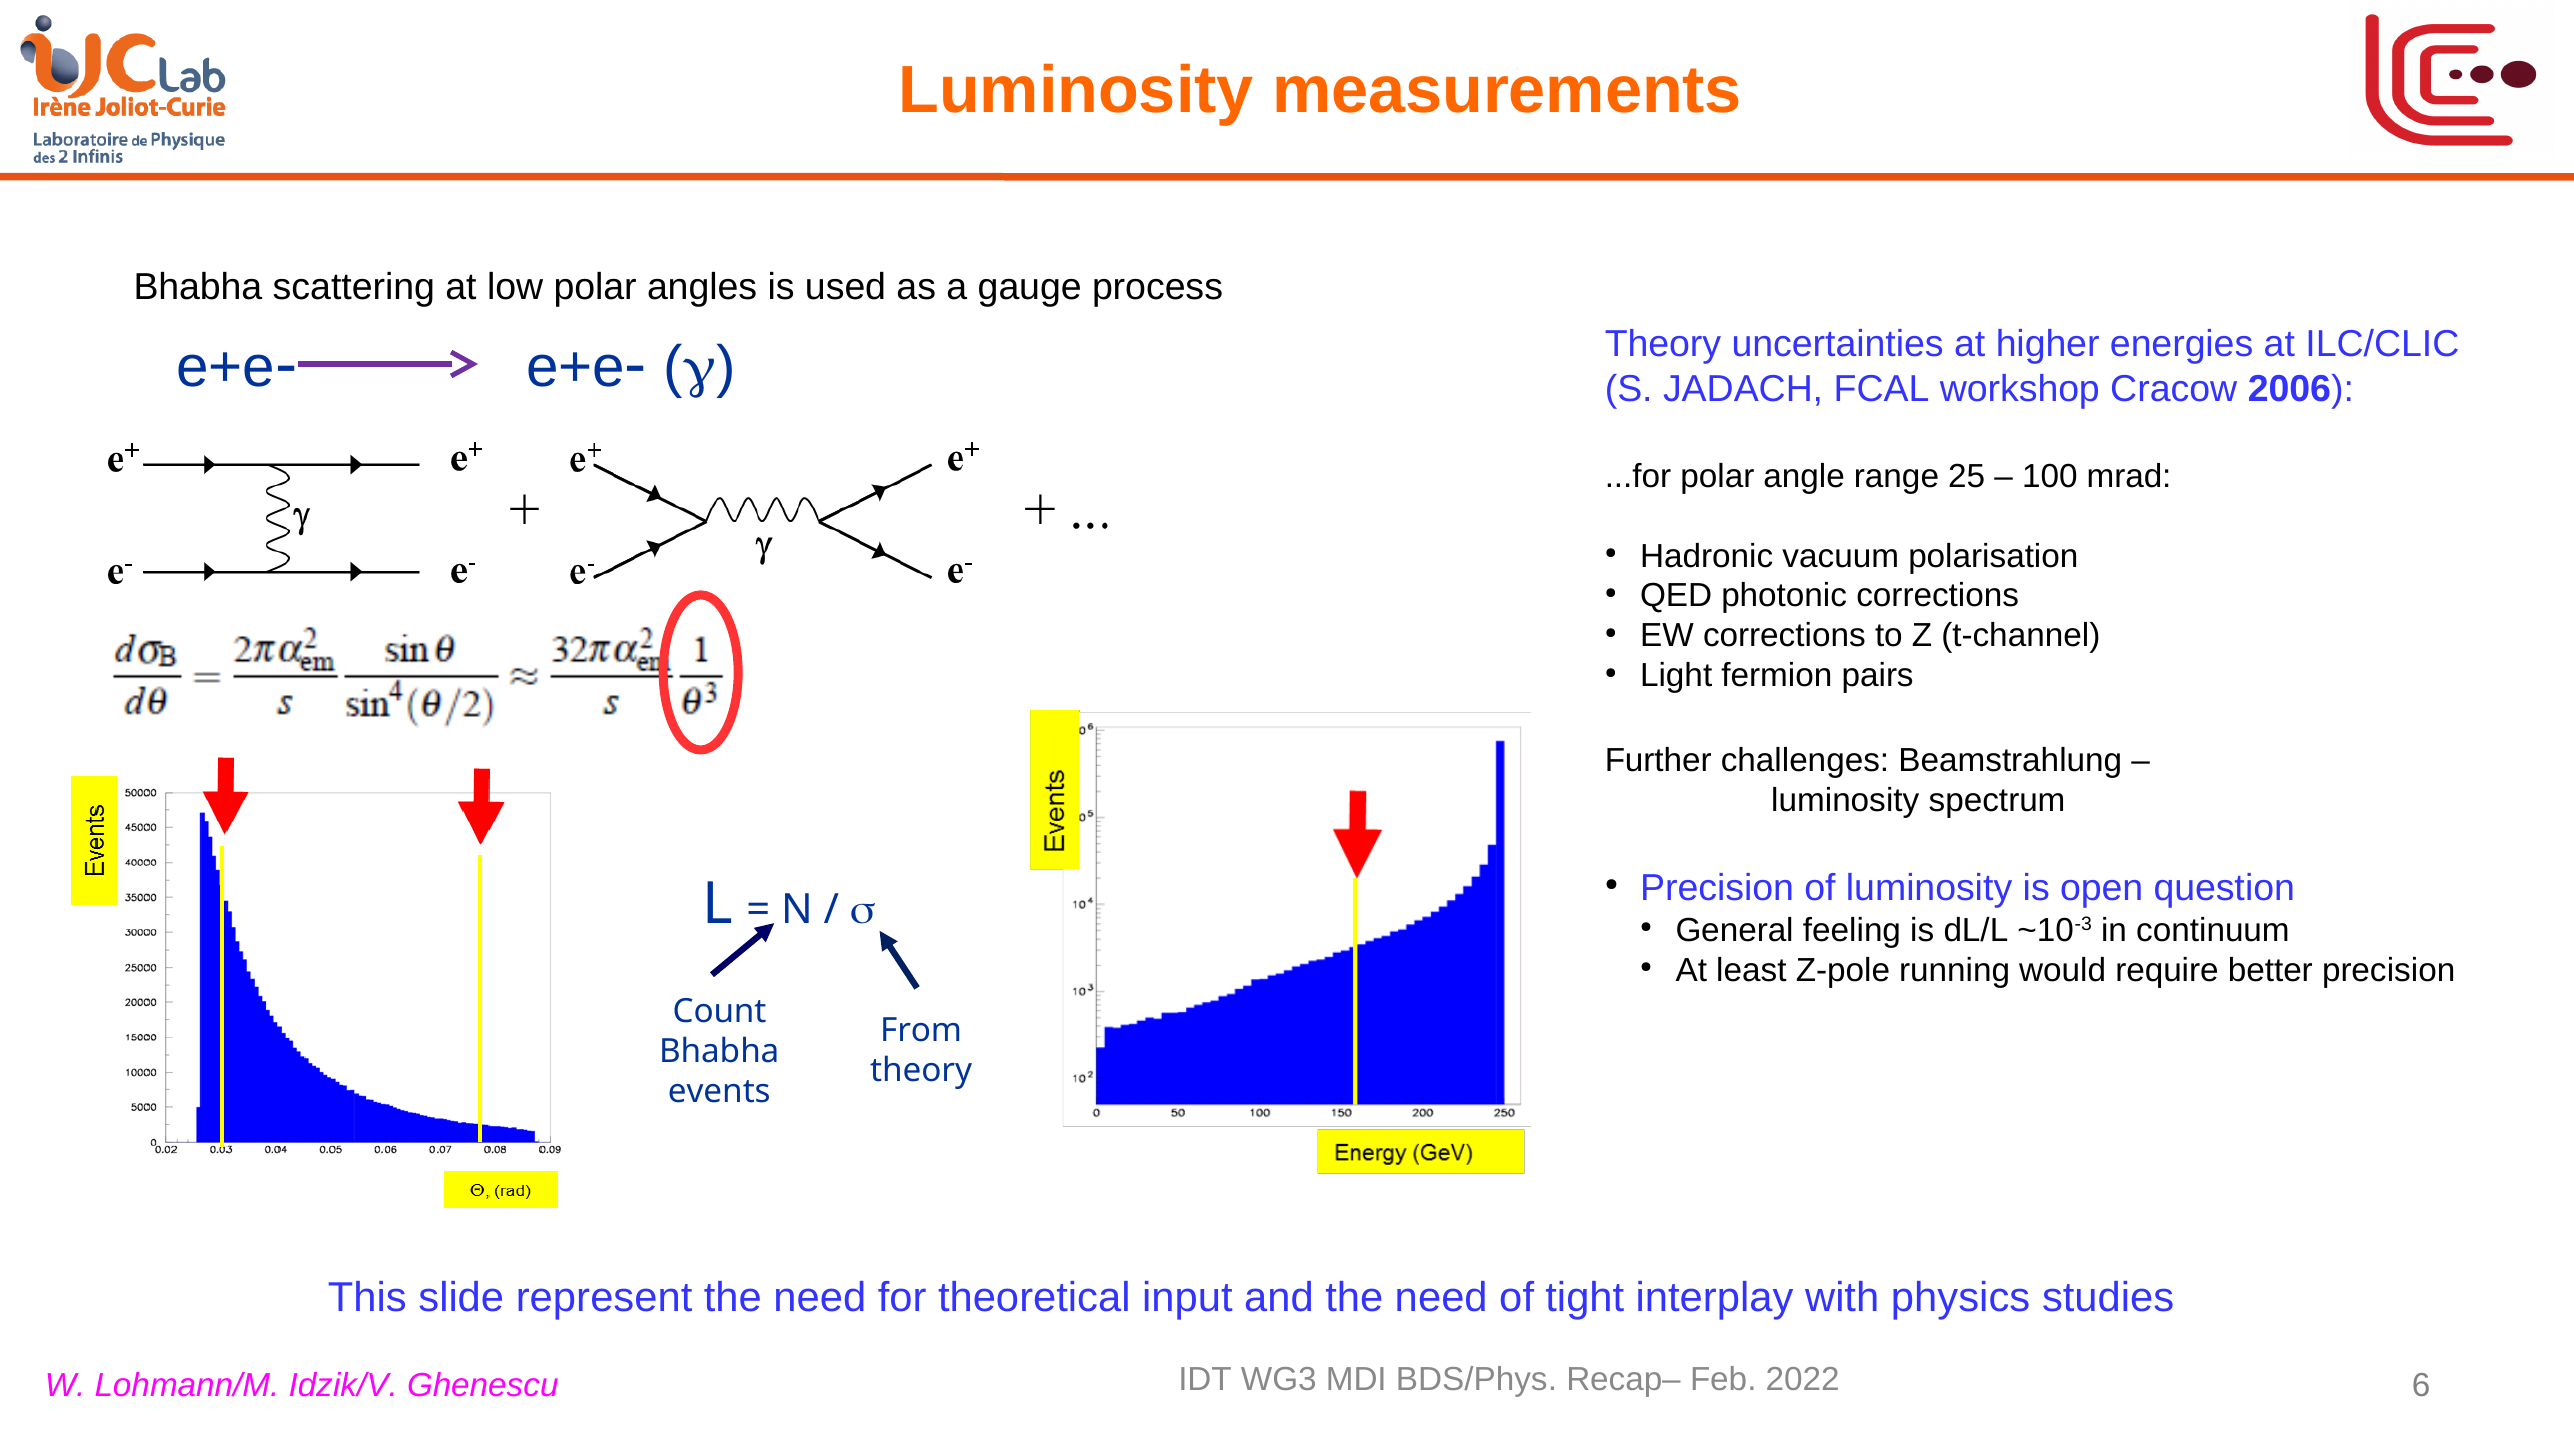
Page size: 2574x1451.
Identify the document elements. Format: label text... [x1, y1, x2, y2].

picture [4, 0, 241, 178]
title Luminosity measurements [226, 9, 2415, 162]
text_box Theory uncertainties at higher energies at ILC/CLIC (S. JADACH, FCAL workshop Cracow 2006): ...for polar angle range 25 – 100 mrad: Hadronic vacuum polarisation QED photonic corrections EW corrections to Z (t-channel) Light fermion pairs Further challenges: Beamstrahlung – luminosity spectrum Precision of luminosity is open question General feeling is dL/L ~10-3 in continuum At least Z-pole running would require better precision [1590, 311, 2476, 1086]
text_box W. Lohmann/M. Idzik/V. Ghenescu [30, 1355, 575, 1411]
picture [70, 757, 568, 1210]
text_box Count Bhabha events [629, 982, 810, 1117]
text_box L = N / s [614, 858, 964, 943]
picture [82, 420, 1146, 748]
text_box From theory [830, 1000, 1012, 1096]
text_box This slide represent the need for theoretical input and the need of tight interplay with physics studies [313, 1262, 2202, 1328]
picture [2348, 2, 2554, 158]
picture [668, 600, 733, 745]
text_box Bhabha scattering at low polar angles is used as a gauge process [118, 254, 1454, 315]
text_box e+e- e+e- (g) [161, 312, 763, 453]
picture [1029, 710, 1531, 1178]
picture [719, 726, 734, 748]
